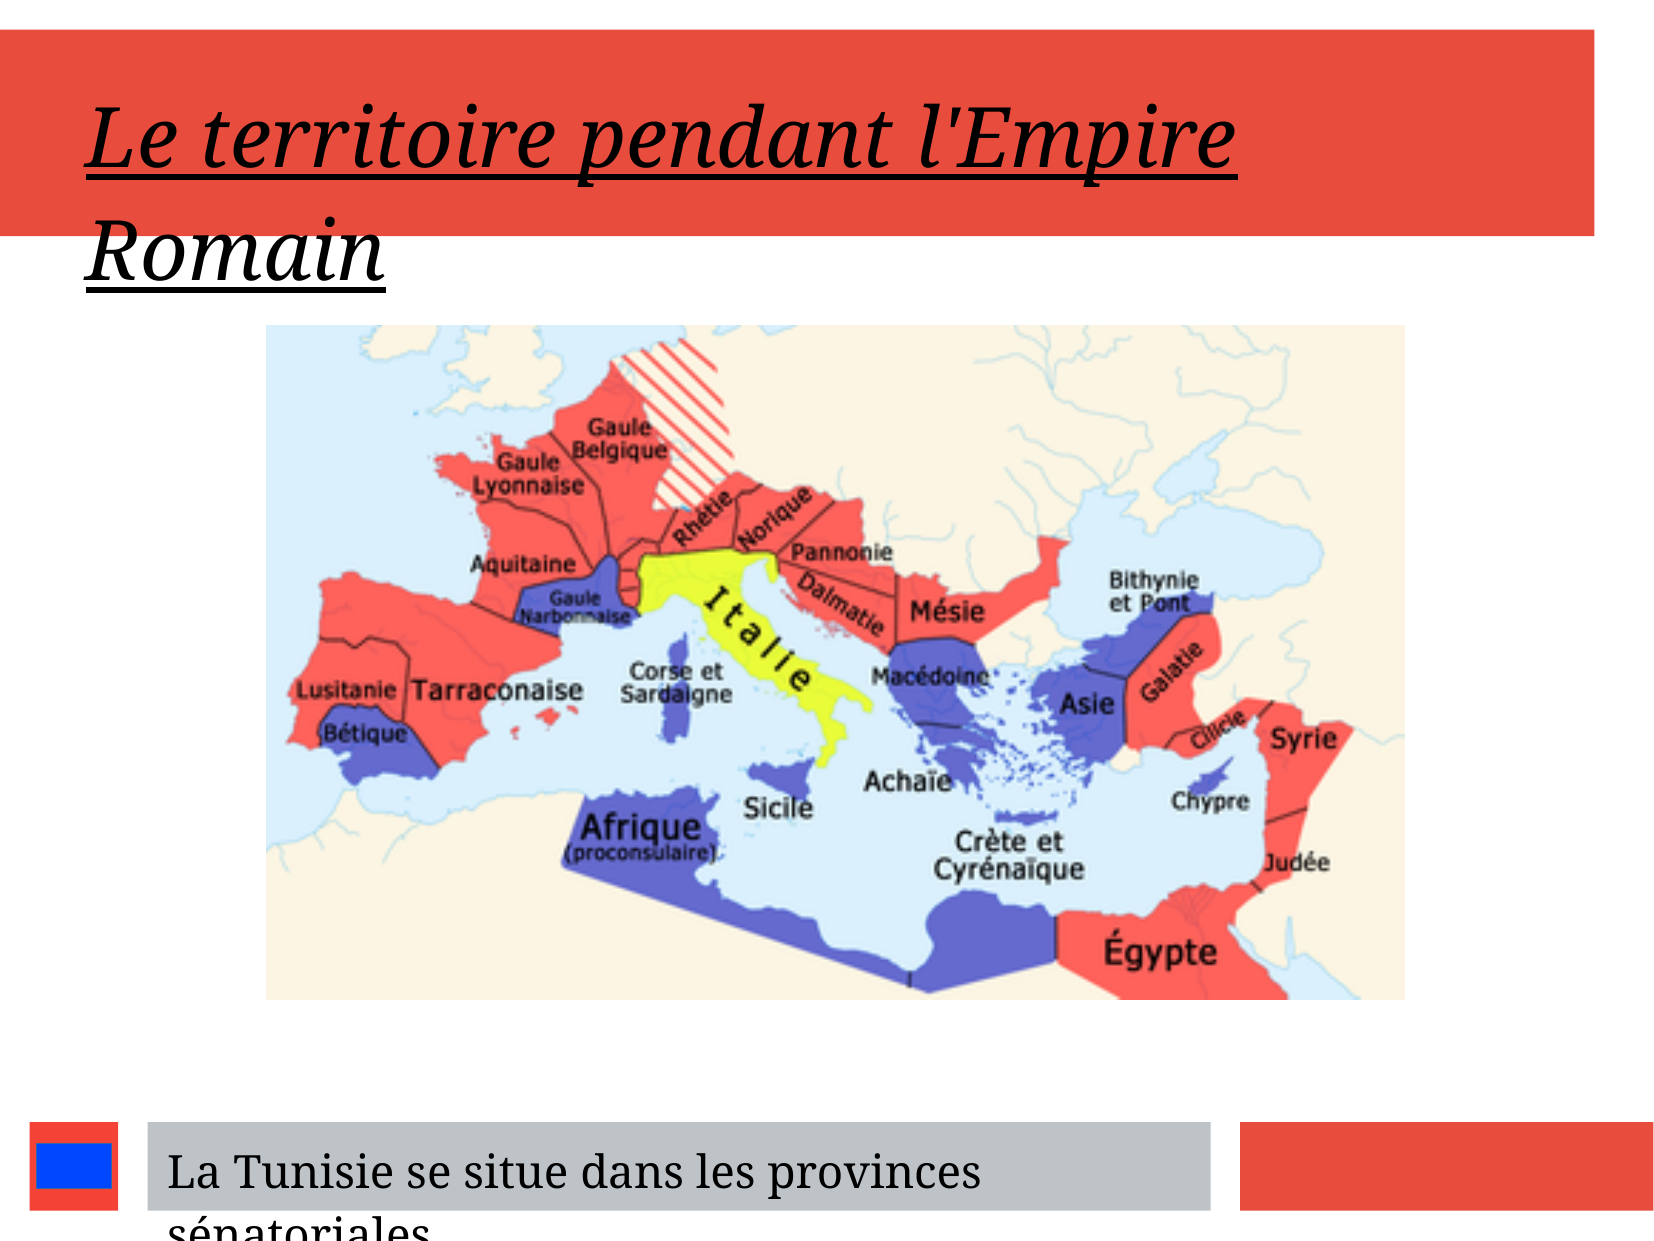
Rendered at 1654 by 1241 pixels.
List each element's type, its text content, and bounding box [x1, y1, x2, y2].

picture [266, 325, 1405, 1000]
text_box [36, 1143, 112, 1189]
text_box Le territoire pendant l'Empire Romain [70, 70, 1548, 275]
text_box La Tunisie se situe dans les provinces sénatoriales [152, 1132, 1264, 1241]
